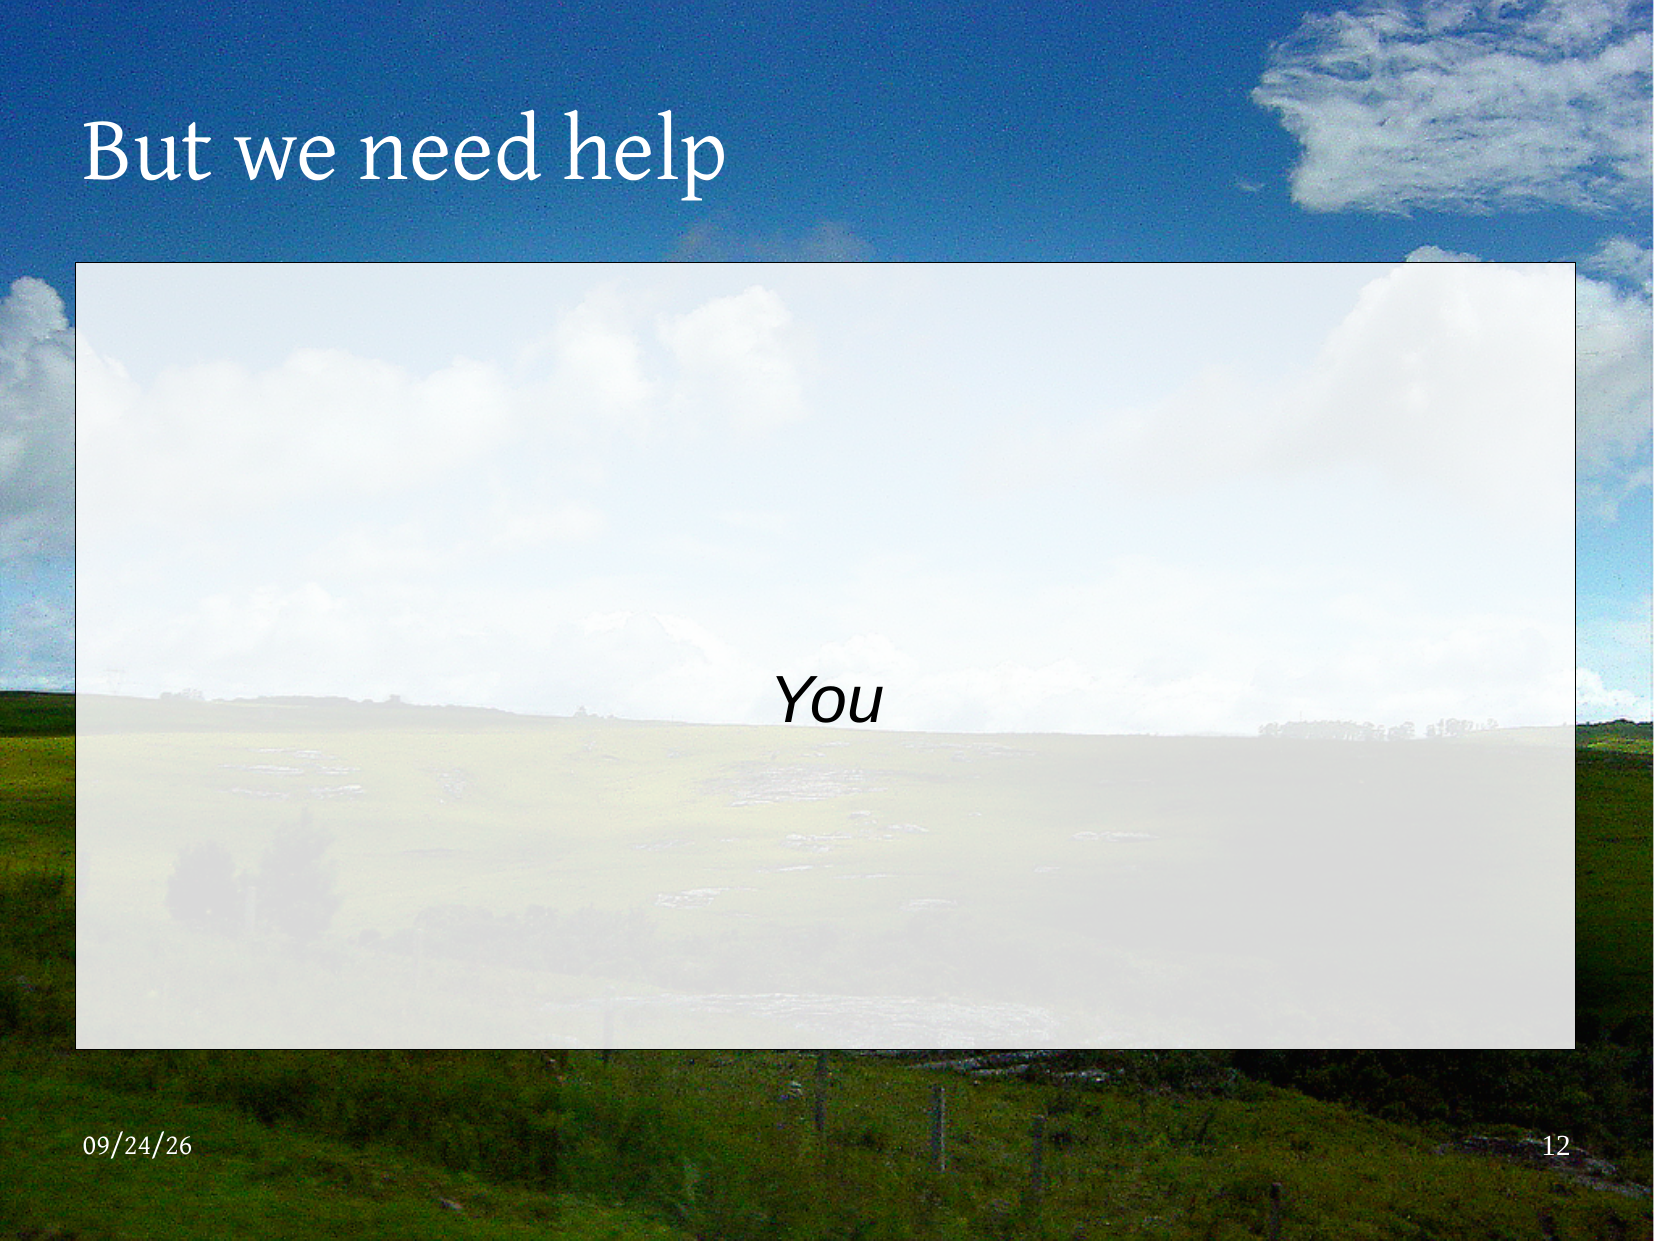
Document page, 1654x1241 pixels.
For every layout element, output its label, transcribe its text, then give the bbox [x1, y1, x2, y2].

subtitle You [82, 290, 1571, 1109]
title But we need help [82, 49, 1571, 257]
picture [0, 0, 1654, 1241]
